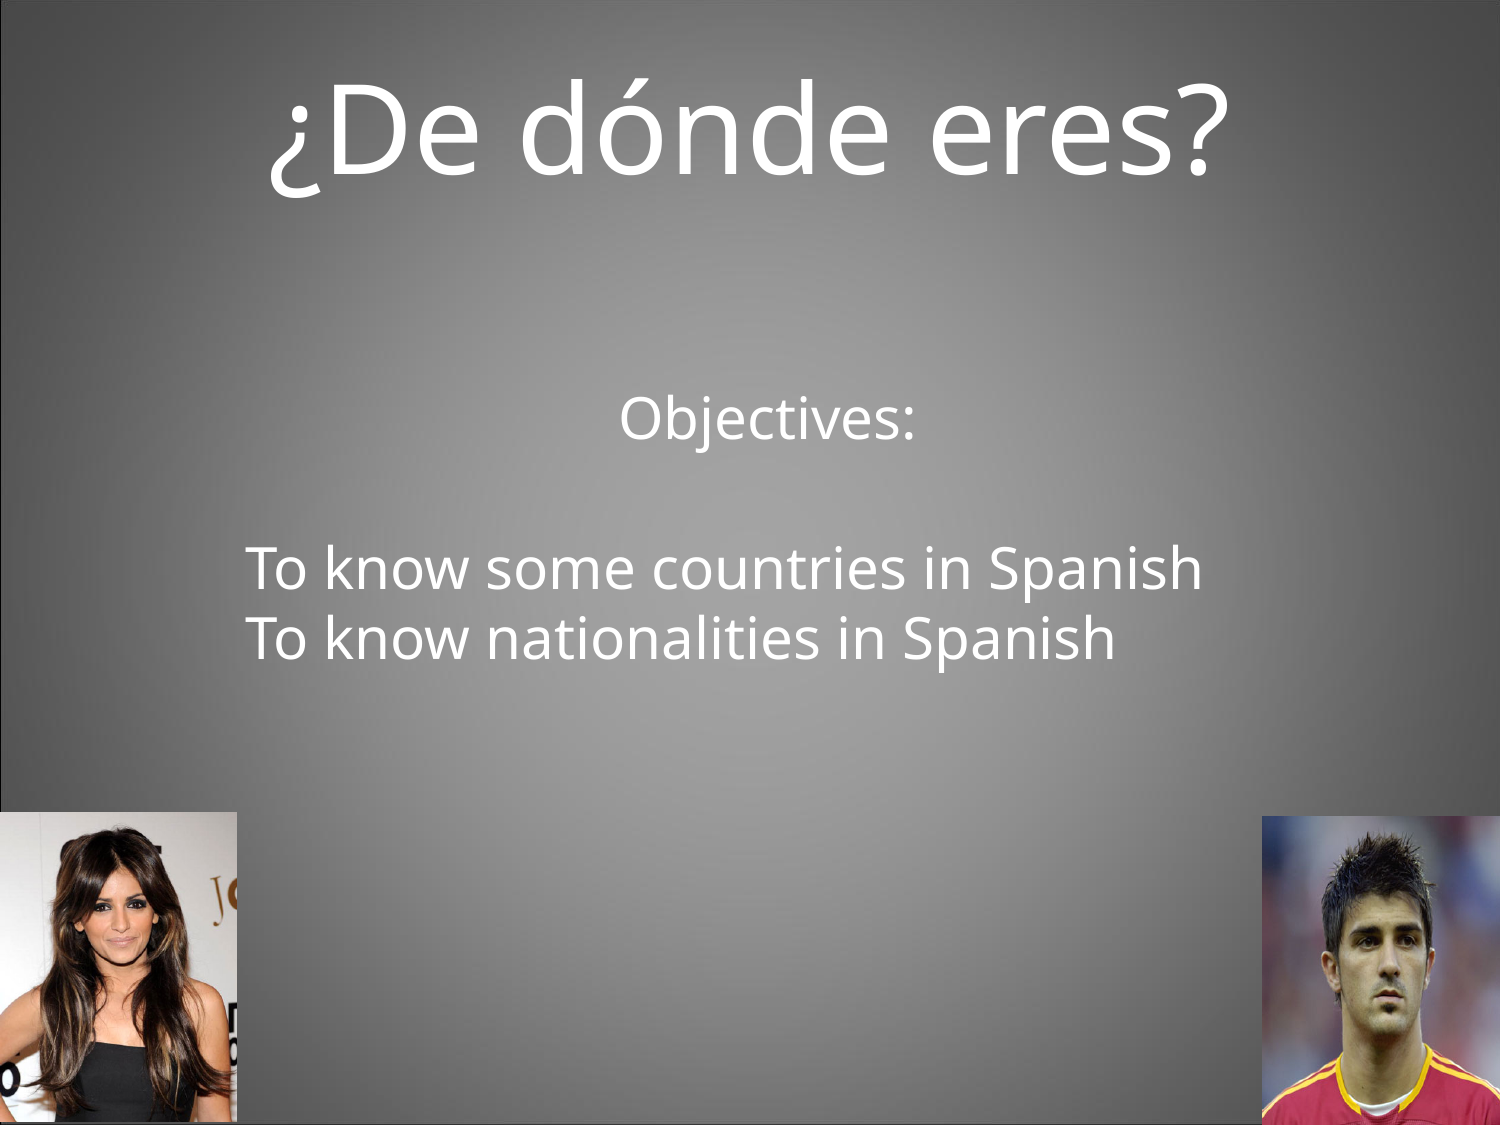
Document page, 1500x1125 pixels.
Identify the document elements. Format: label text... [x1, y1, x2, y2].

text_box ¿De dónde eres? [112, 42, 1388, 335]
text_box Objectives: To know some countries in Spanish To know nationalities in Spanish [230, 373, 1306, 752]
picture [0, 0, 1500, 1125]
